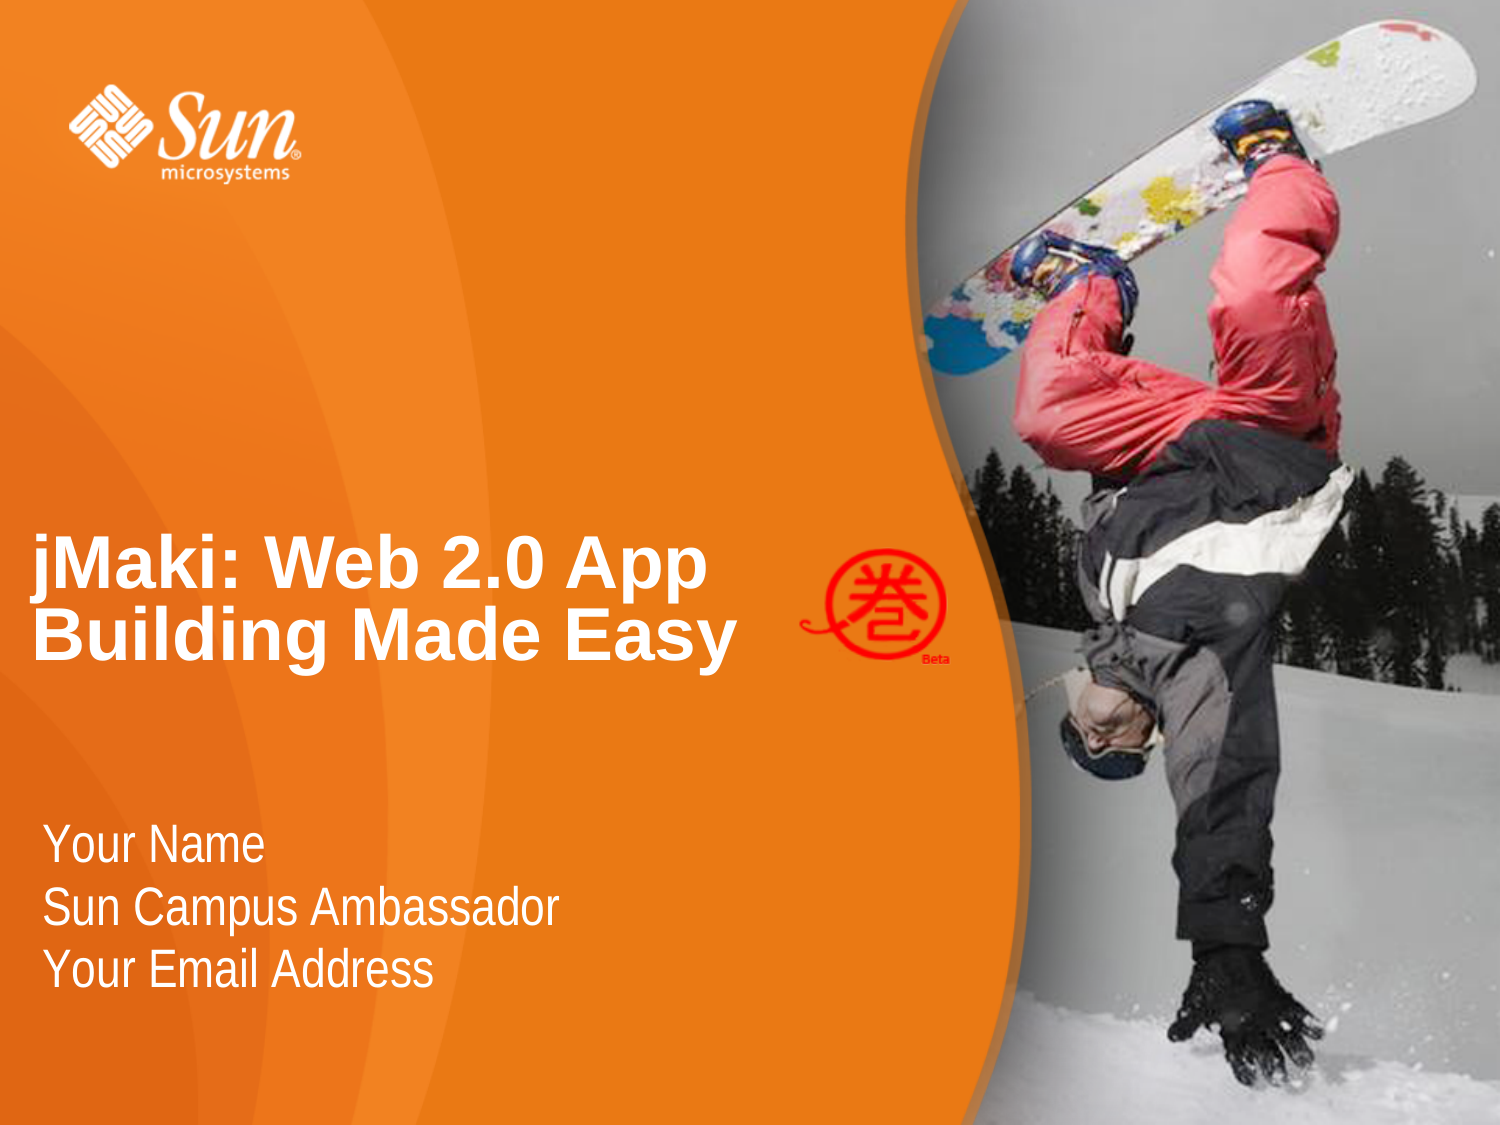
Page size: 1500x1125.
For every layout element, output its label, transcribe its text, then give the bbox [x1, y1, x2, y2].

picture [0, 0, 1500, 1125]
title jMaki: Web 2.0 App Building Made Easy [31, 498, 850, 675]
text_box Your Name Sun Campus Ambassador Your Email Address [42, 812, 855, 1006]
